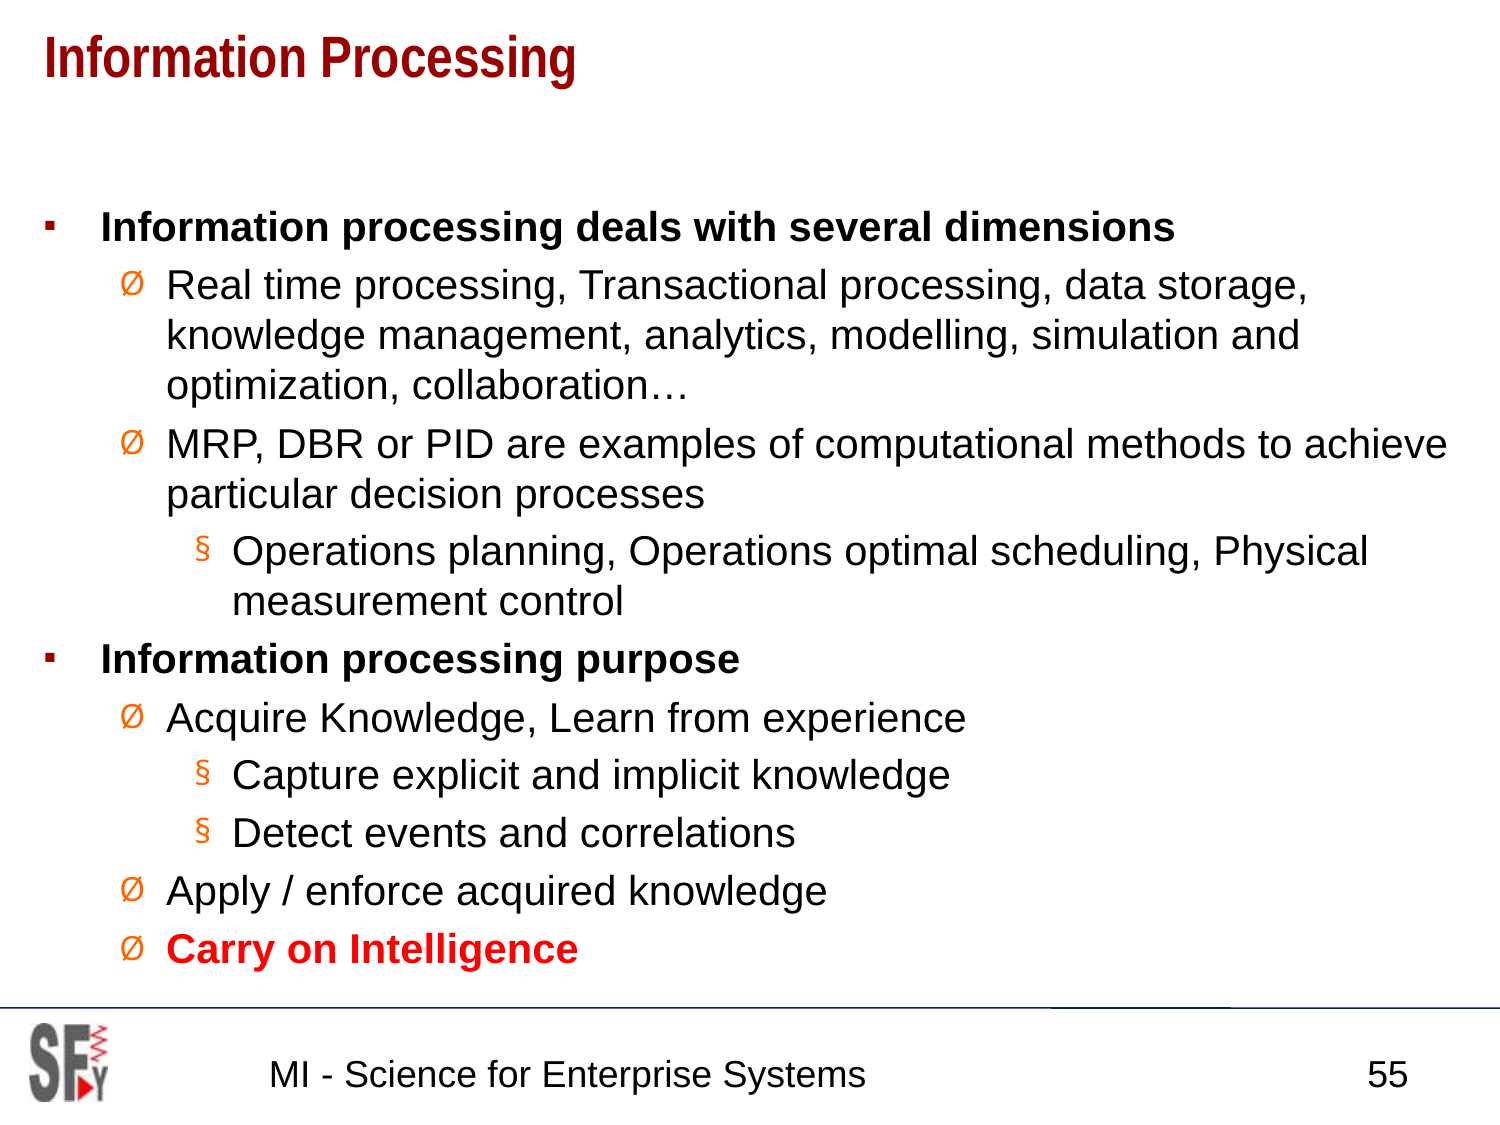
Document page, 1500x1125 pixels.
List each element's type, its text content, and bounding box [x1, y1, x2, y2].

slide_number <numéro> [1352, 1034, 1490, 1103]
picture [29, 1023, 108, 1102]
title Information Processing [29, 12, 1471, 138]
footer MI - Science for Enterprise Systems [253, 1034, 1336, 1103]
list Information processing deals with several dimensions Real time processing, Transactional processing, data storage, knowledge management, analytics, modelling, simulation and optimization, collaboration… MRP, DBR or PID are examples of computational methods to achieve particular decision processes Operations planning, Operations optimal scheduling, Physical measurement control Information processing purpose Acquire Knowledge, Learn from experience Capture explicit and implicit knowledge Detect events and correlations Apply / enforce acquired knowledge Carry on Intelligence [29, 184, 1471, 988]
